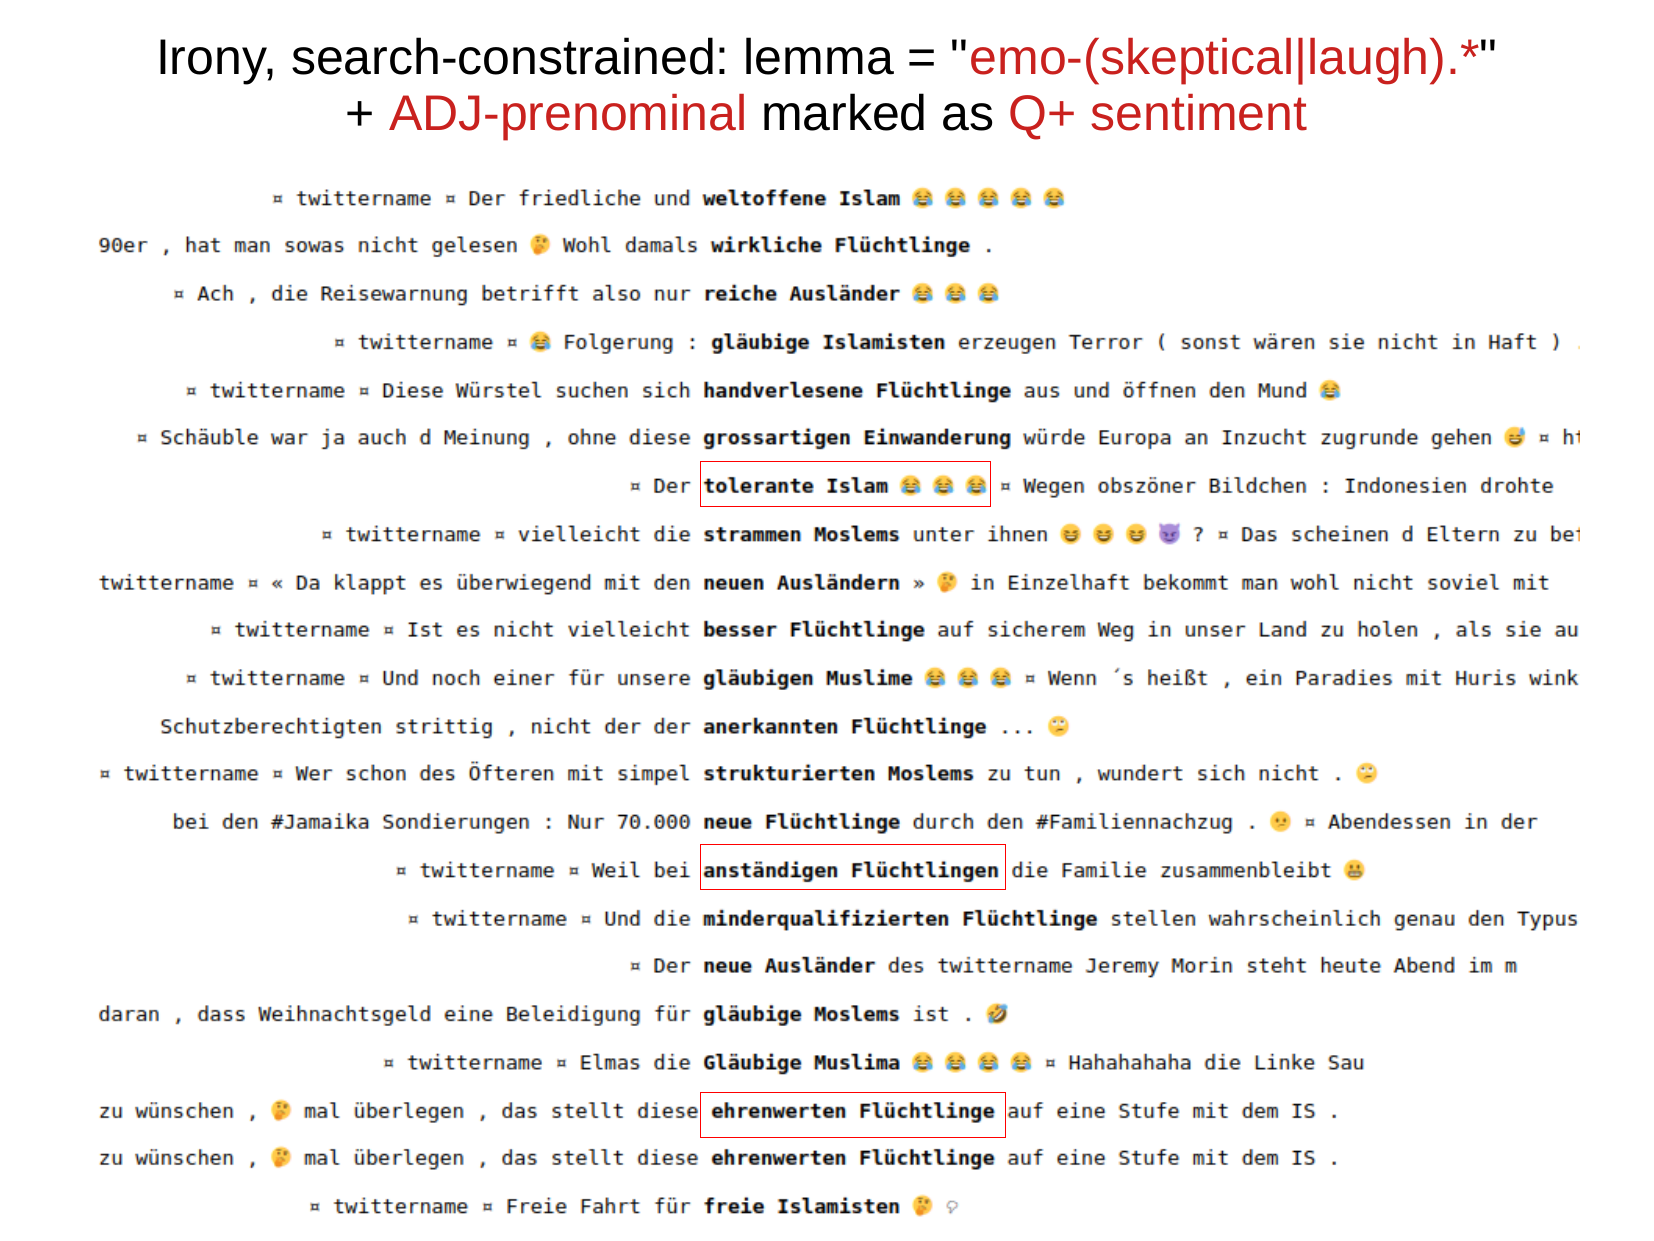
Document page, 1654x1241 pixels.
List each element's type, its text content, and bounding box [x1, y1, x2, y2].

title Irony, search-constrained: lemma = "emo-(skeptical|laugh).*" + ADJ-prenominal marked as Q+ sentiment [82, 19, 1571, 151]
text_box [700, 1092, 1006, 1138]
picture [76, 168, 1580, 1226]
text_box [700, 461, 991, 507]
text_box [700, 844, 1006, 890]
